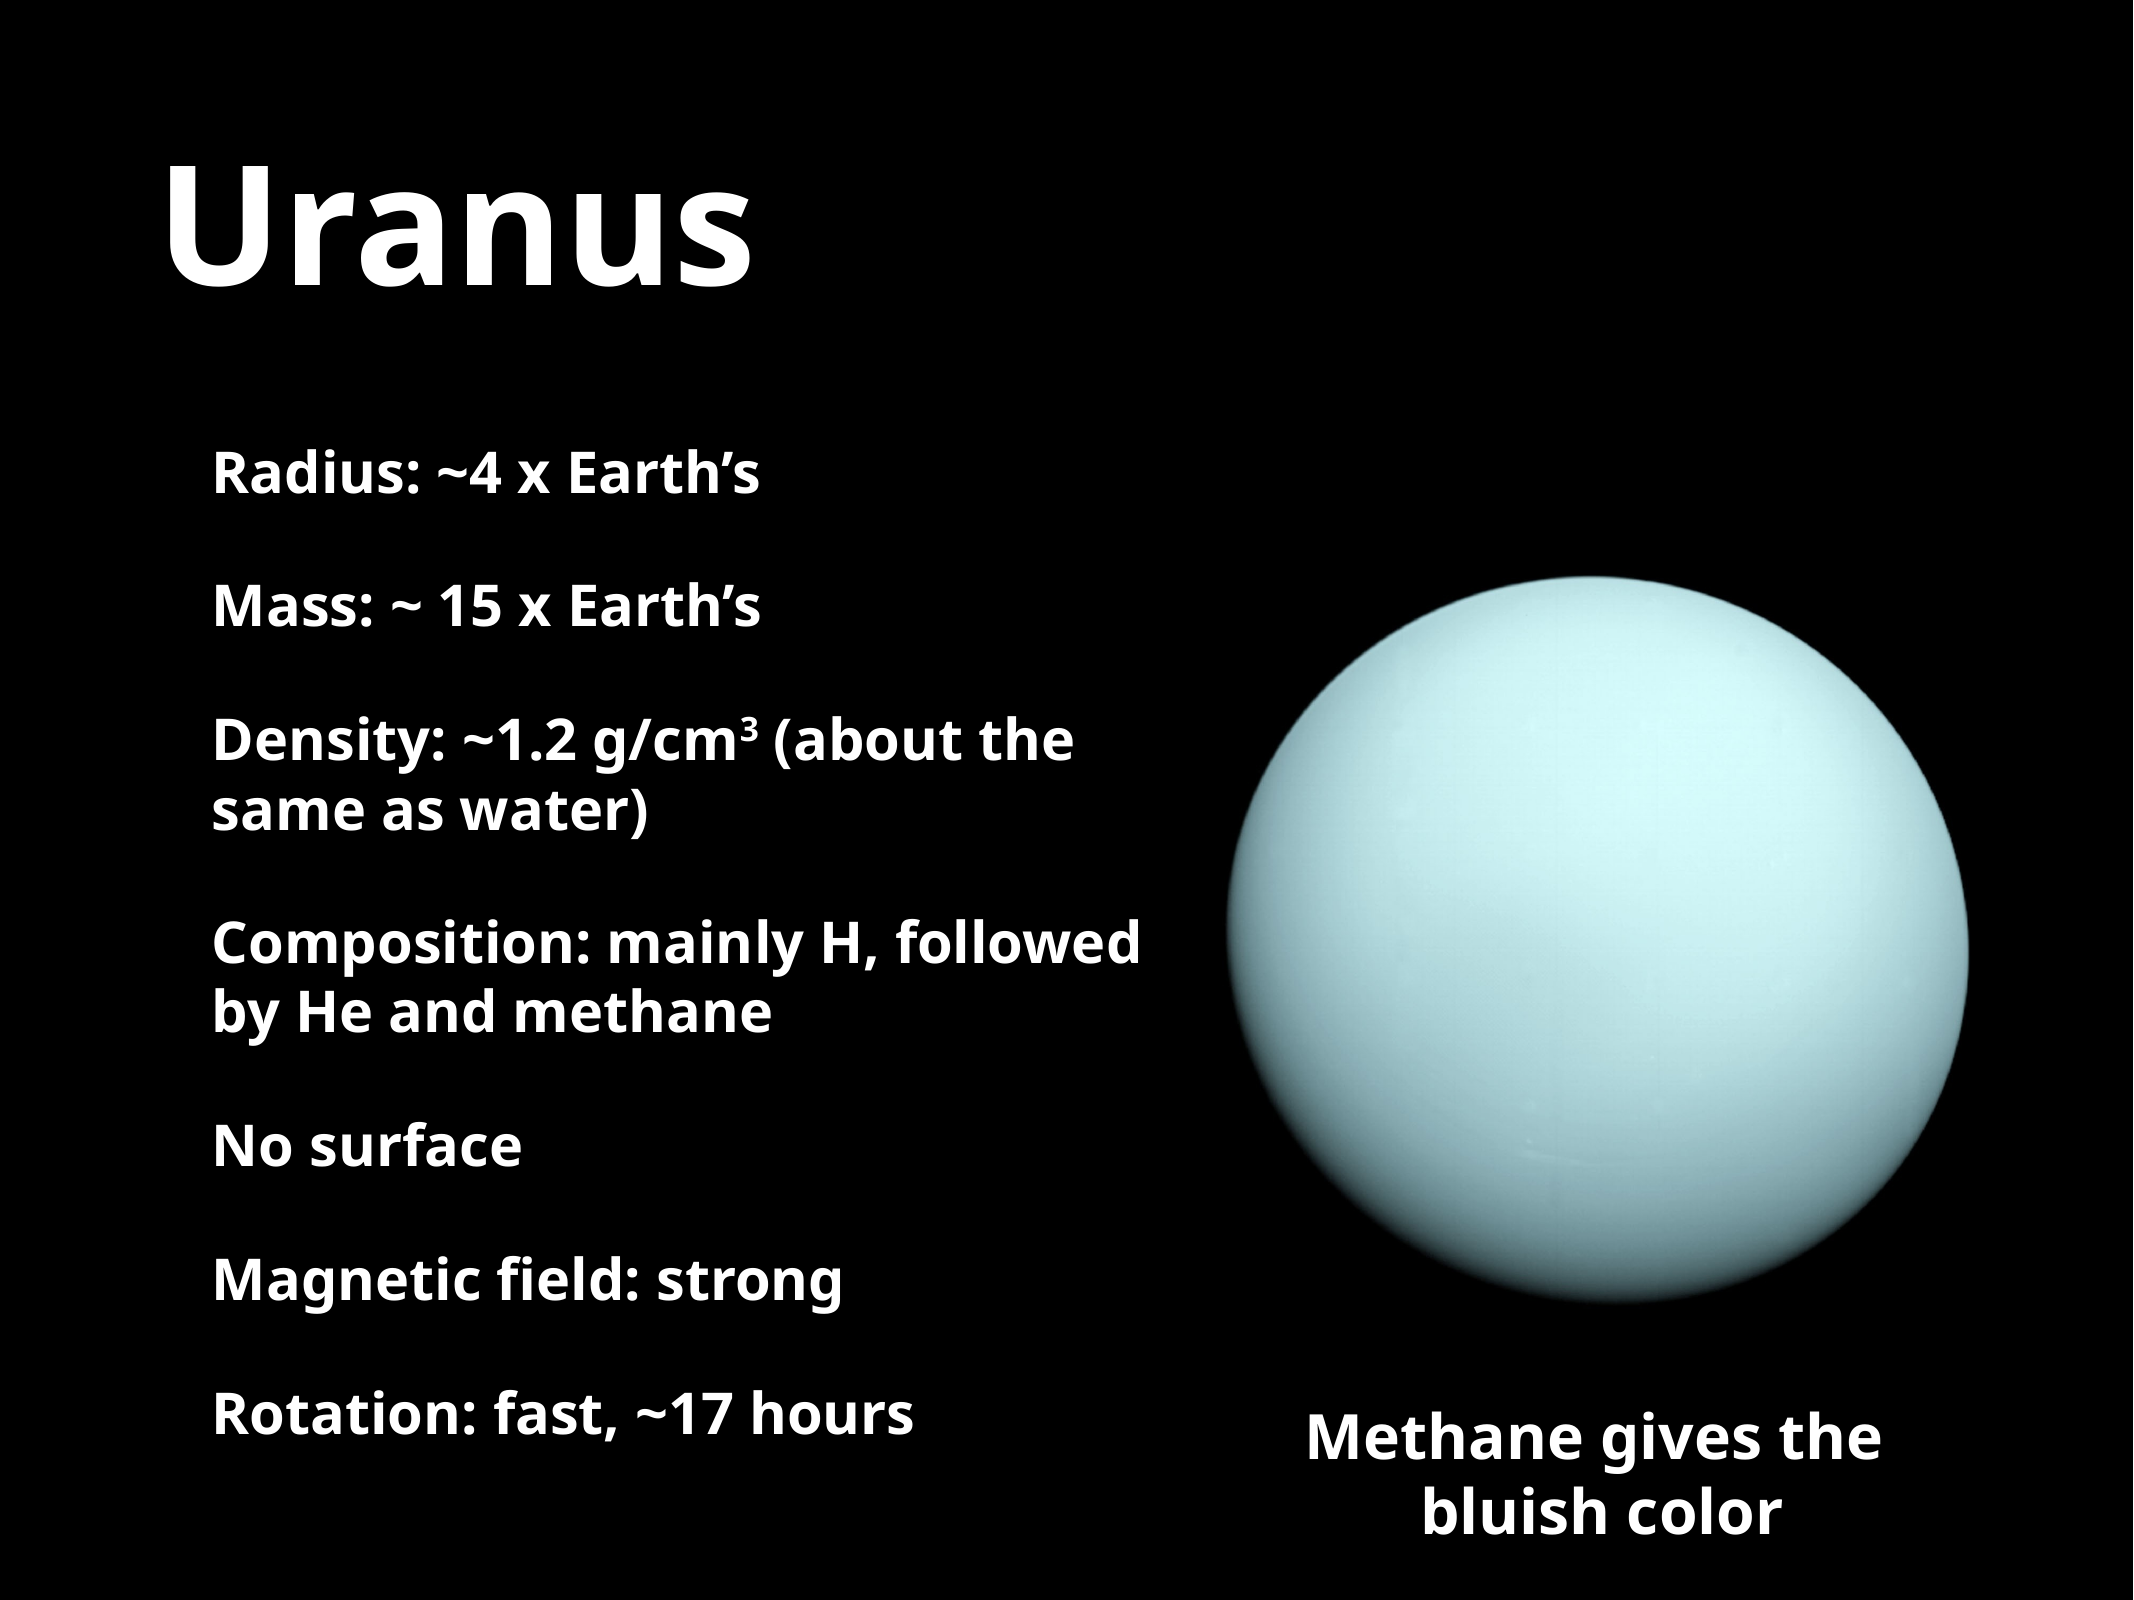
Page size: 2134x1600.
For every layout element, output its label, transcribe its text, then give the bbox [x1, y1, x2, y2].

picture [1145, 484, 2059, 1398]
text_box Methane gives the bluish color [1295, 1388, 1909, 1556]
title Uranus [156, 41, 1978, 396]
list Radius: ~4 x Earth’s Mass: ~ 15 x Earth’s Density: ~1.2 g/cm3 (about the same as water) Composition: mainly H, followed by He and methane No surface Magnetic field: strong Rotation: fast, ~17 hours [156, 425, 1201, 1457]
